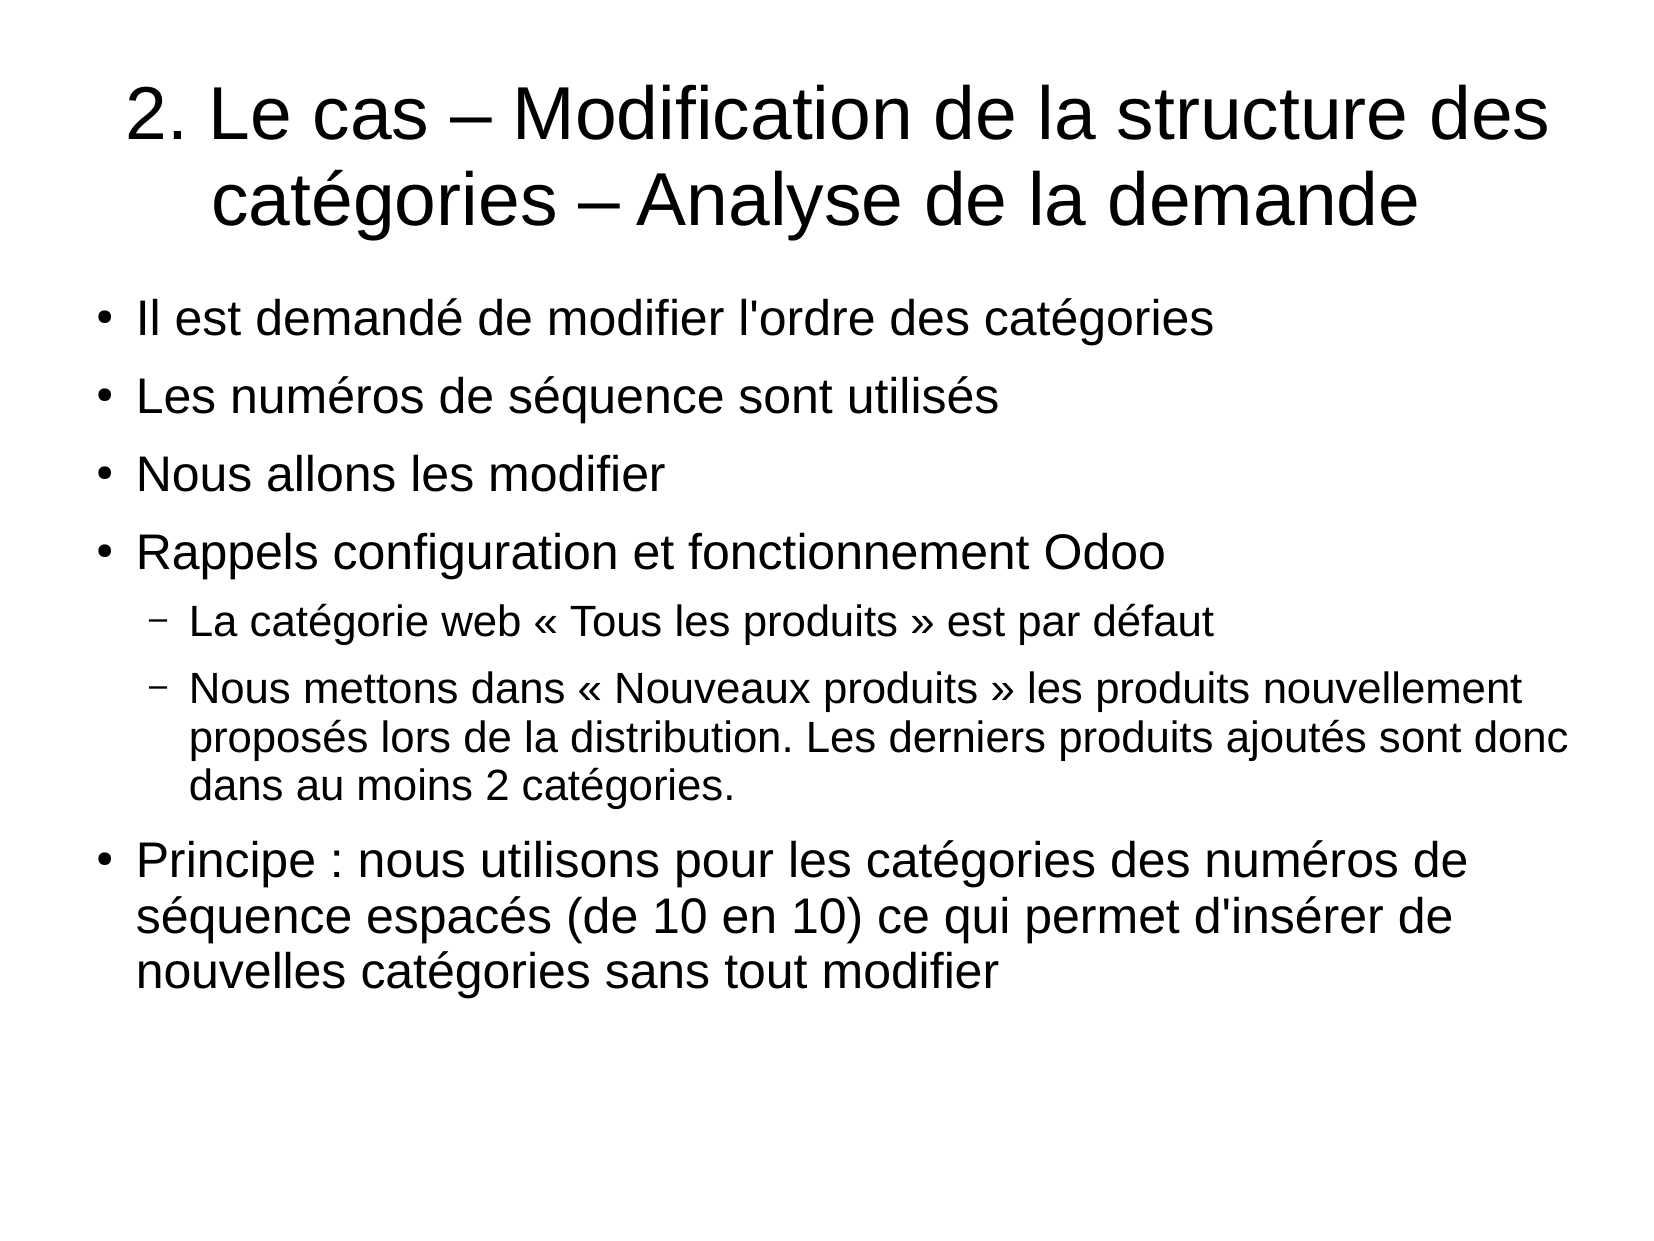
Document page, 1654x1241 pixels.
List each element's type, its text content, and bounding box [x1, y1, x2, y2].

list Il est demandé de modifier l'ordre des catégories Les numéros de séquence sont utilisés Nous allons les modifier Rappels configuration et fonctionnement Odoo La catégorie web « Tous les produits » est par défaut Nous mettons dans « Nouveaux produits » les produits nouvellement proposés lors de la distribution. Les derniers produits ajoutés sont donc dans au moins 2 catégories. Principe : nous utilisons pour les catégories des numéros de séquence espacés (de 10 en 10) ce qui permet d'insérer de nouvelles catégories sans tout modifier [82, 290, 1571, 1010]
title 2. Le cas – Modification de la structure des catégories – Analyse de la demande [82, 49, 1571, 257]
